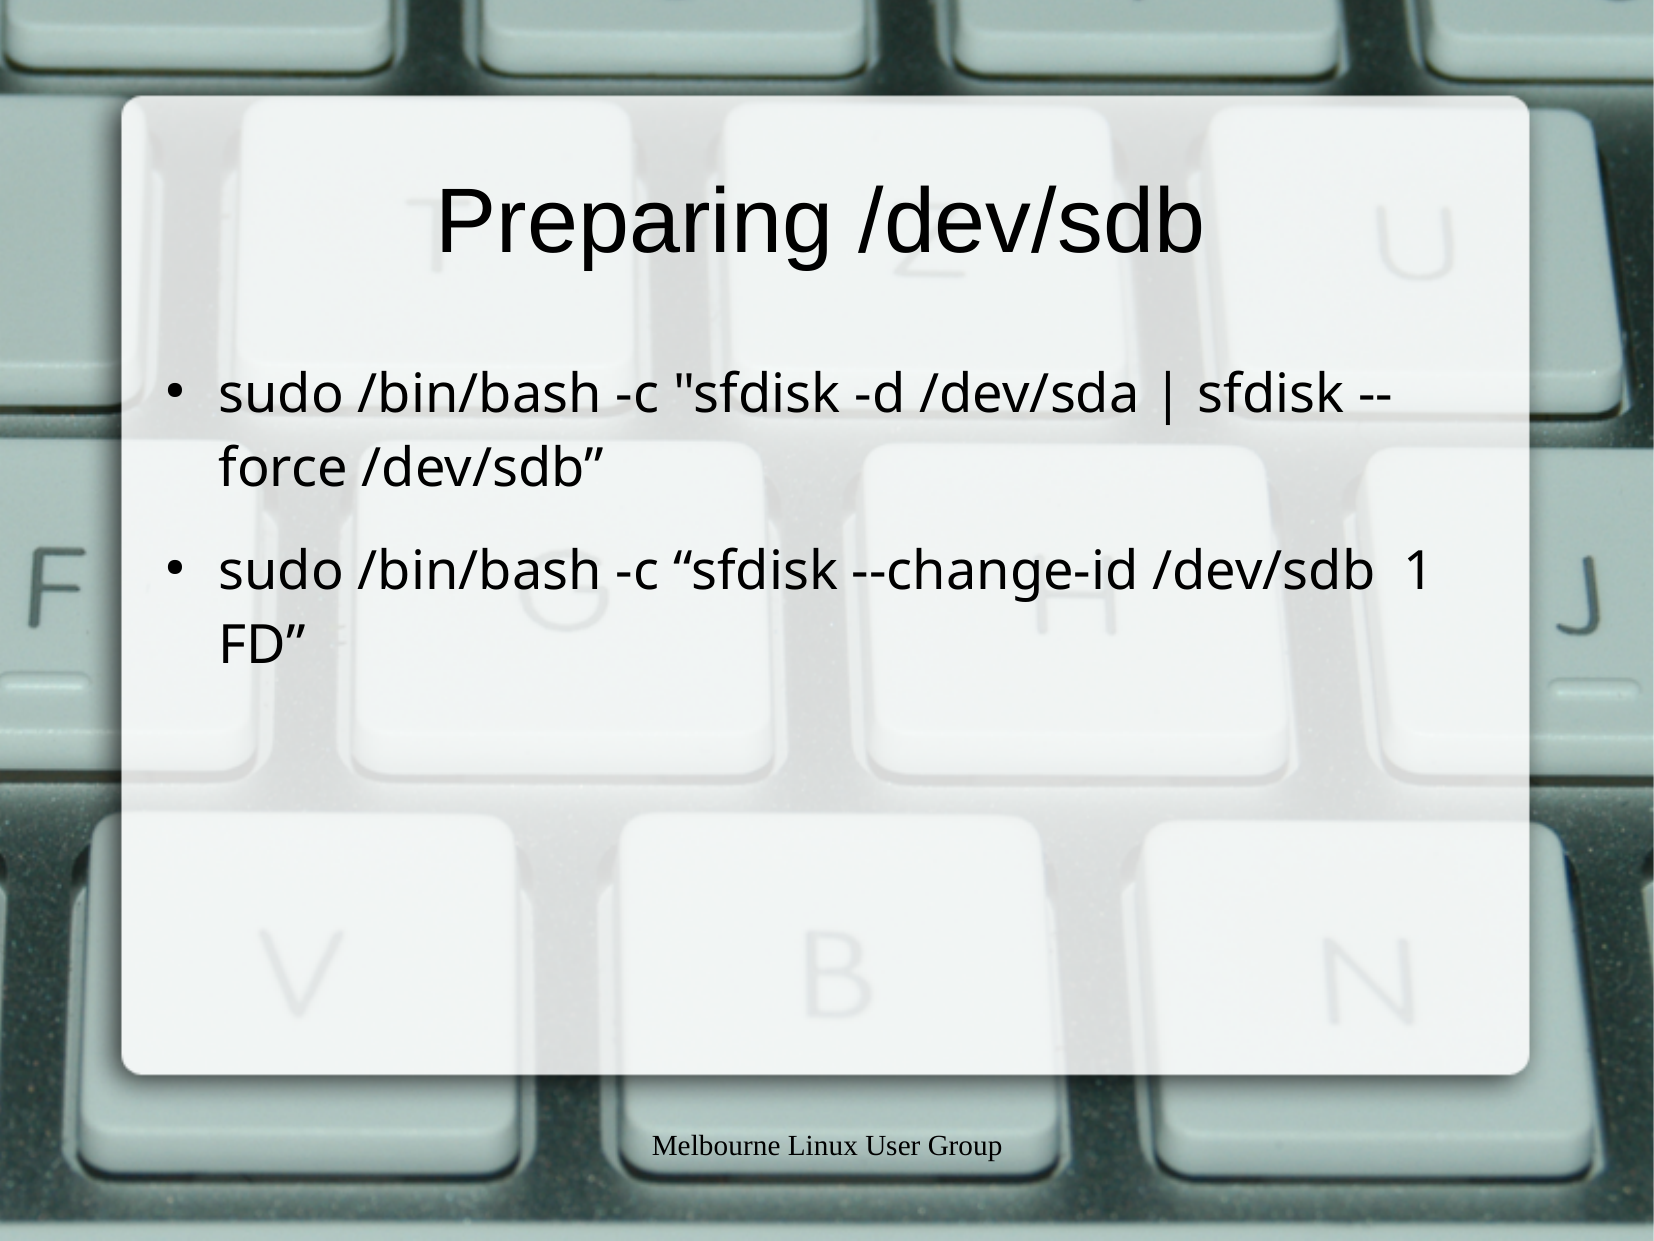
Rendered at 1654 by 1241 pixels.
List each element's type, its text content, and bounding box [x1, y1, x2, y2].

title Preparing /dev/sdb [135, 125, 1506, 318]
list sudo /bin/bash -c "sfdisk -d /dev/sda | sfdisk --force /dev/sdb” sudo /bin/bash -c “sfdisk --change-id /dev/sdb 1 FD” [147, 354, 1506, 1159]
picture [0, 0, 1654, 1241]
